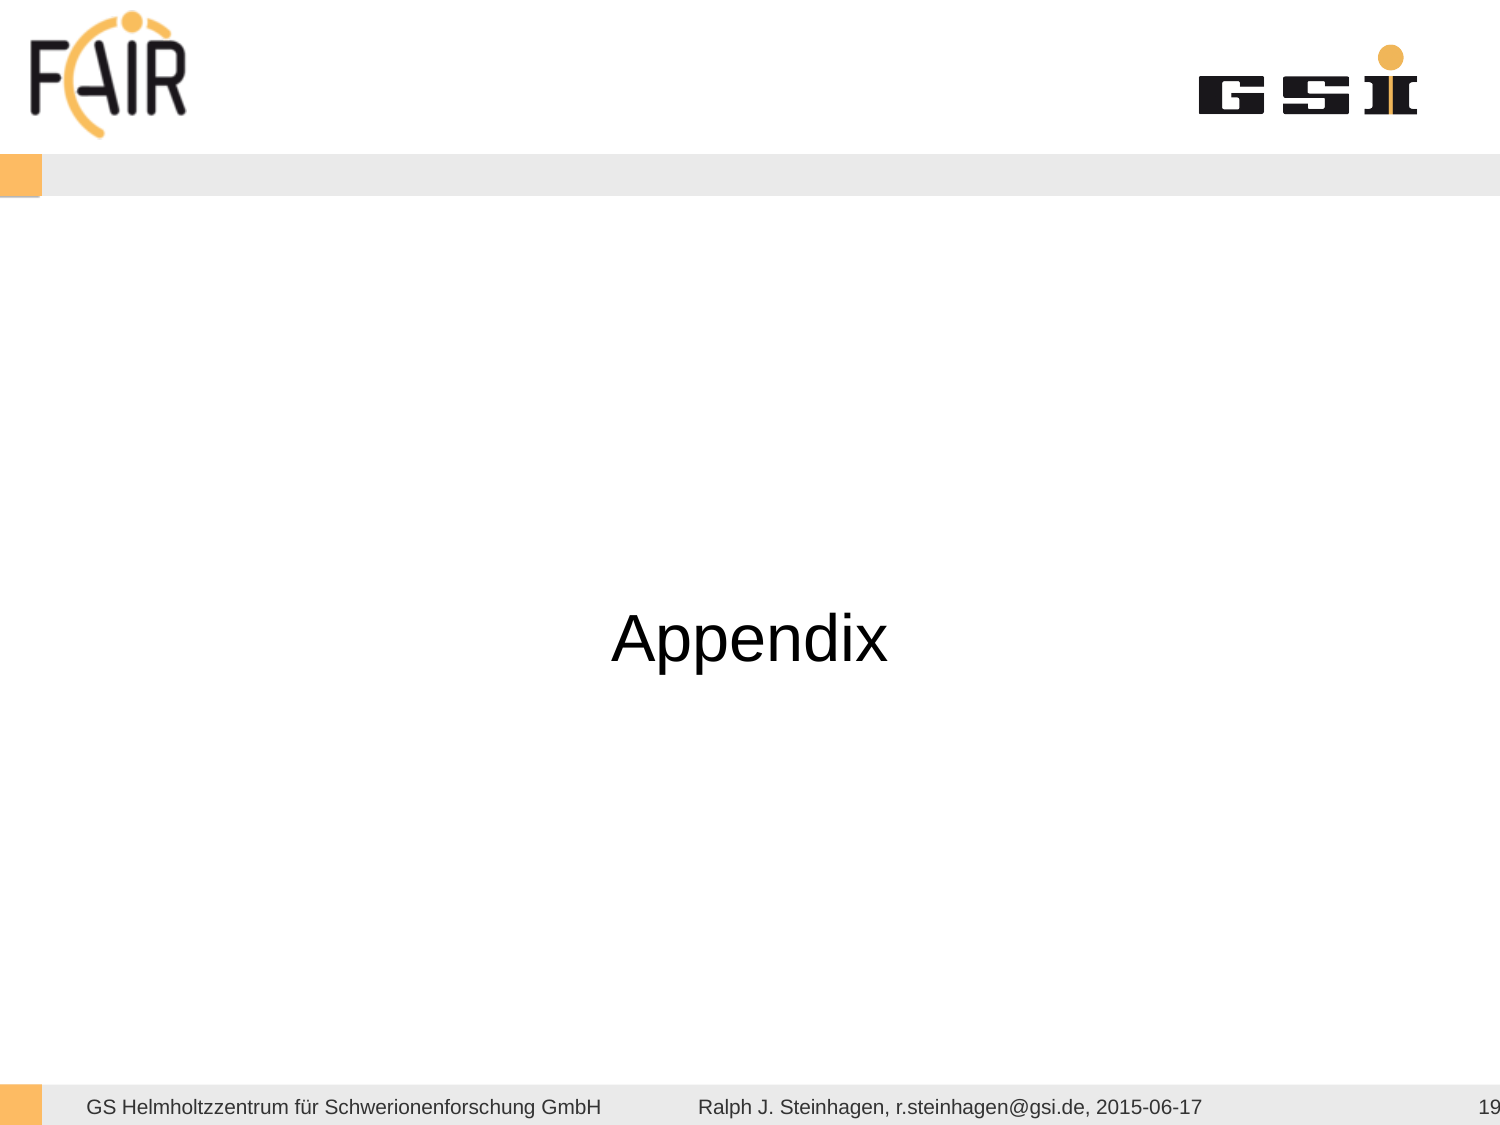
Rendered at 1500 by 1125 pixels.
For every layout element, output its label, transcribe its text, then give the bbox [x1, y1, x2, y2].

subtitle Appendix [75, 226, 1425, 1050]
picture [30, 9, 187, 141]
picture [1197, 42, 1419, 117]
